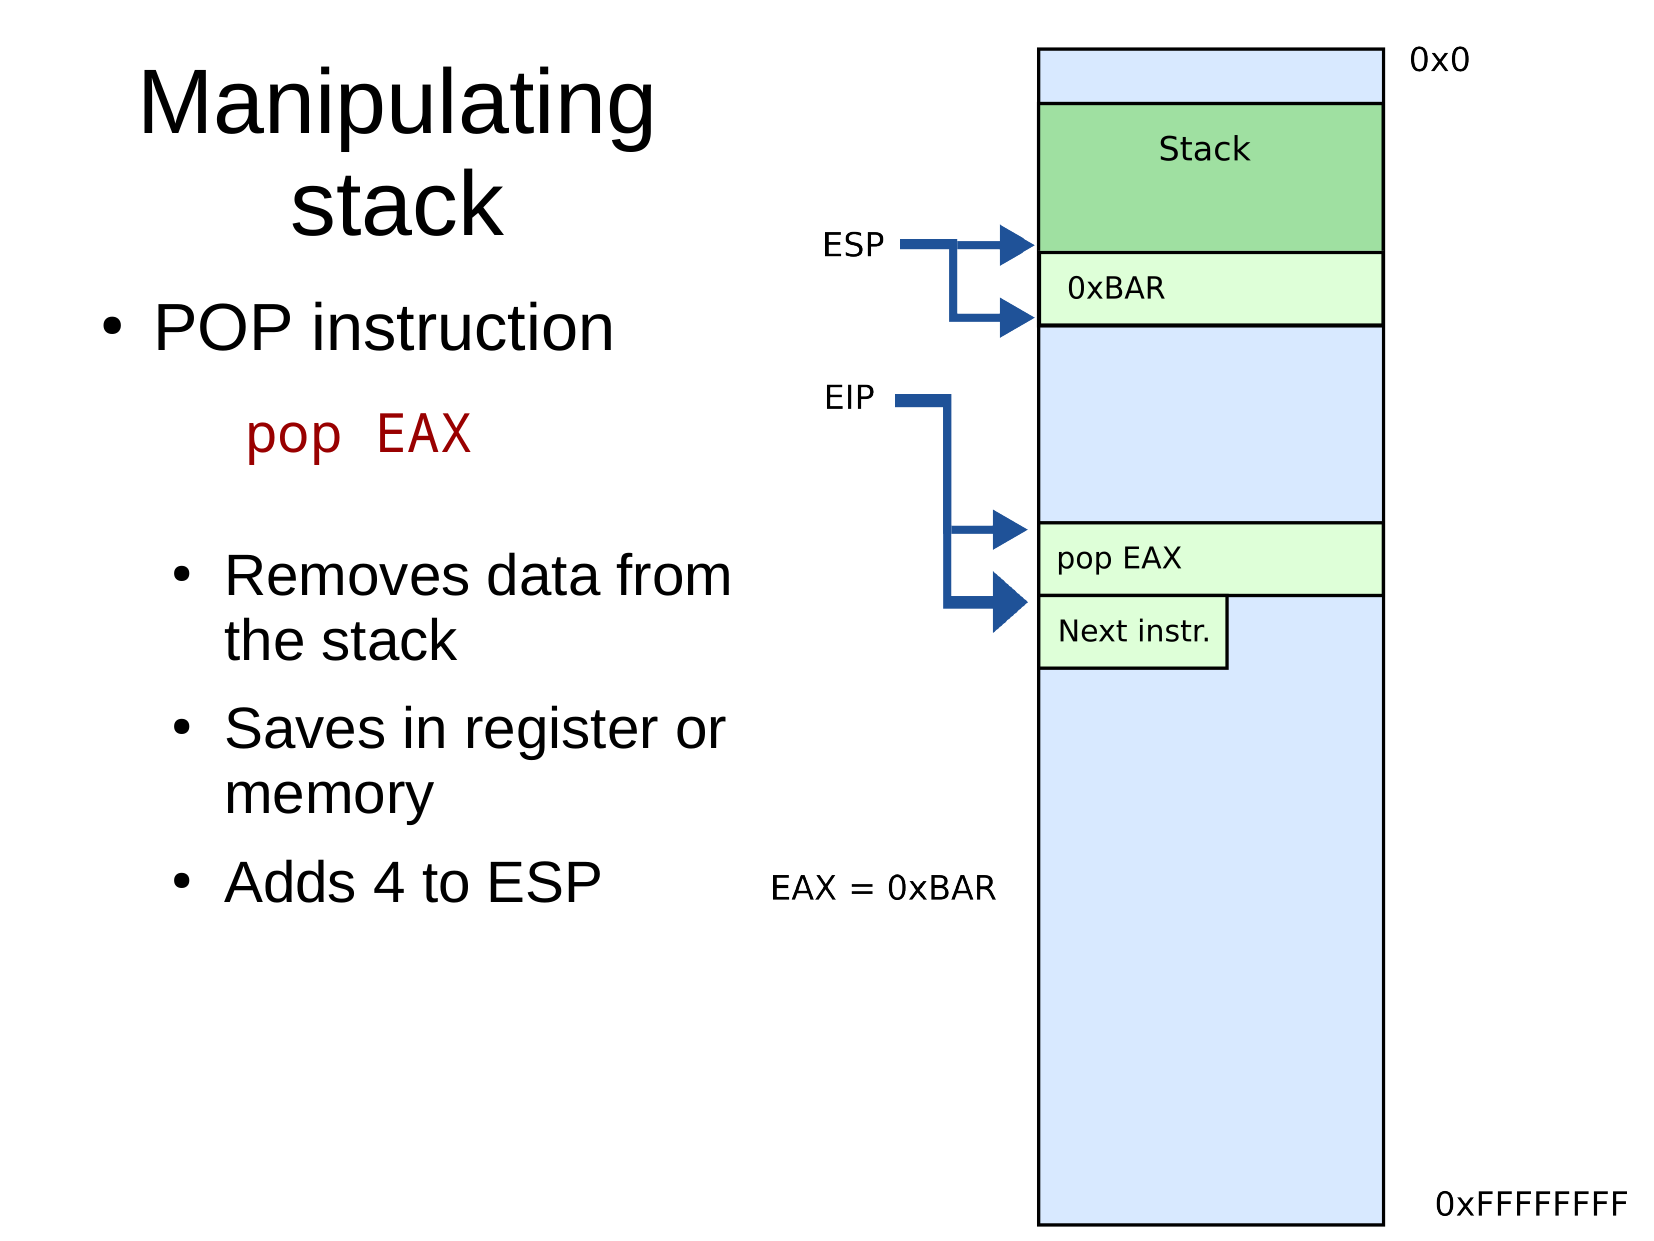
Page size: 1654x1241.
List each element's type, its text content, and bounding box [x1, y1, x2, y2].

picture [773, 37, 1627, 1237]
title Manipulating stack [82, 49, 713, 257]
list POP instruction pop EAX Removes data from the stack Saves in register or memory Adds 4 to ESP [82, 290, 751, 1109]
